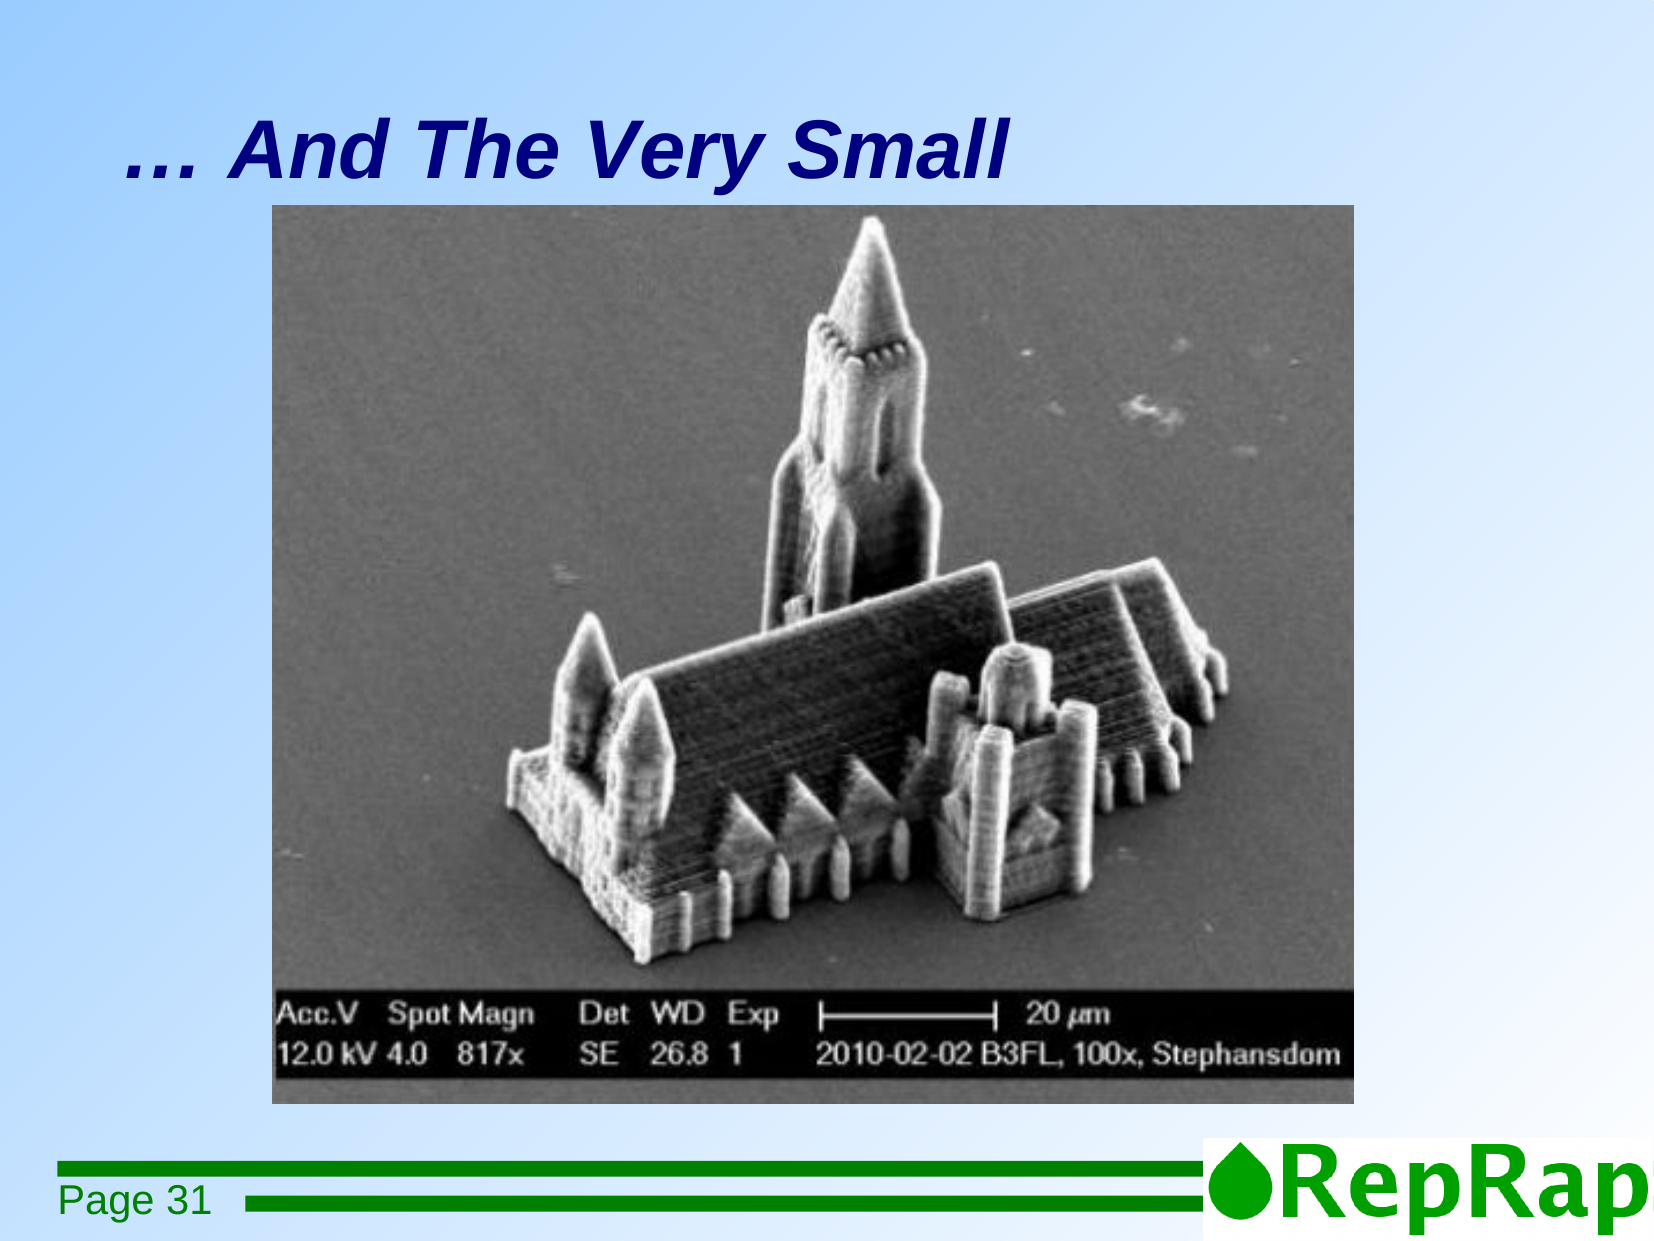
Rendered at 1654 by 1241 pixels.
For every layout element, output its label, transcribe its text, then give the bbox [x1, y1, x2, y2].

picture [272, 205, 1354, 1104]
picture [1203, 1138, 1654, 1241]
title … And The Very Small [121, 46, 1534, 254]
